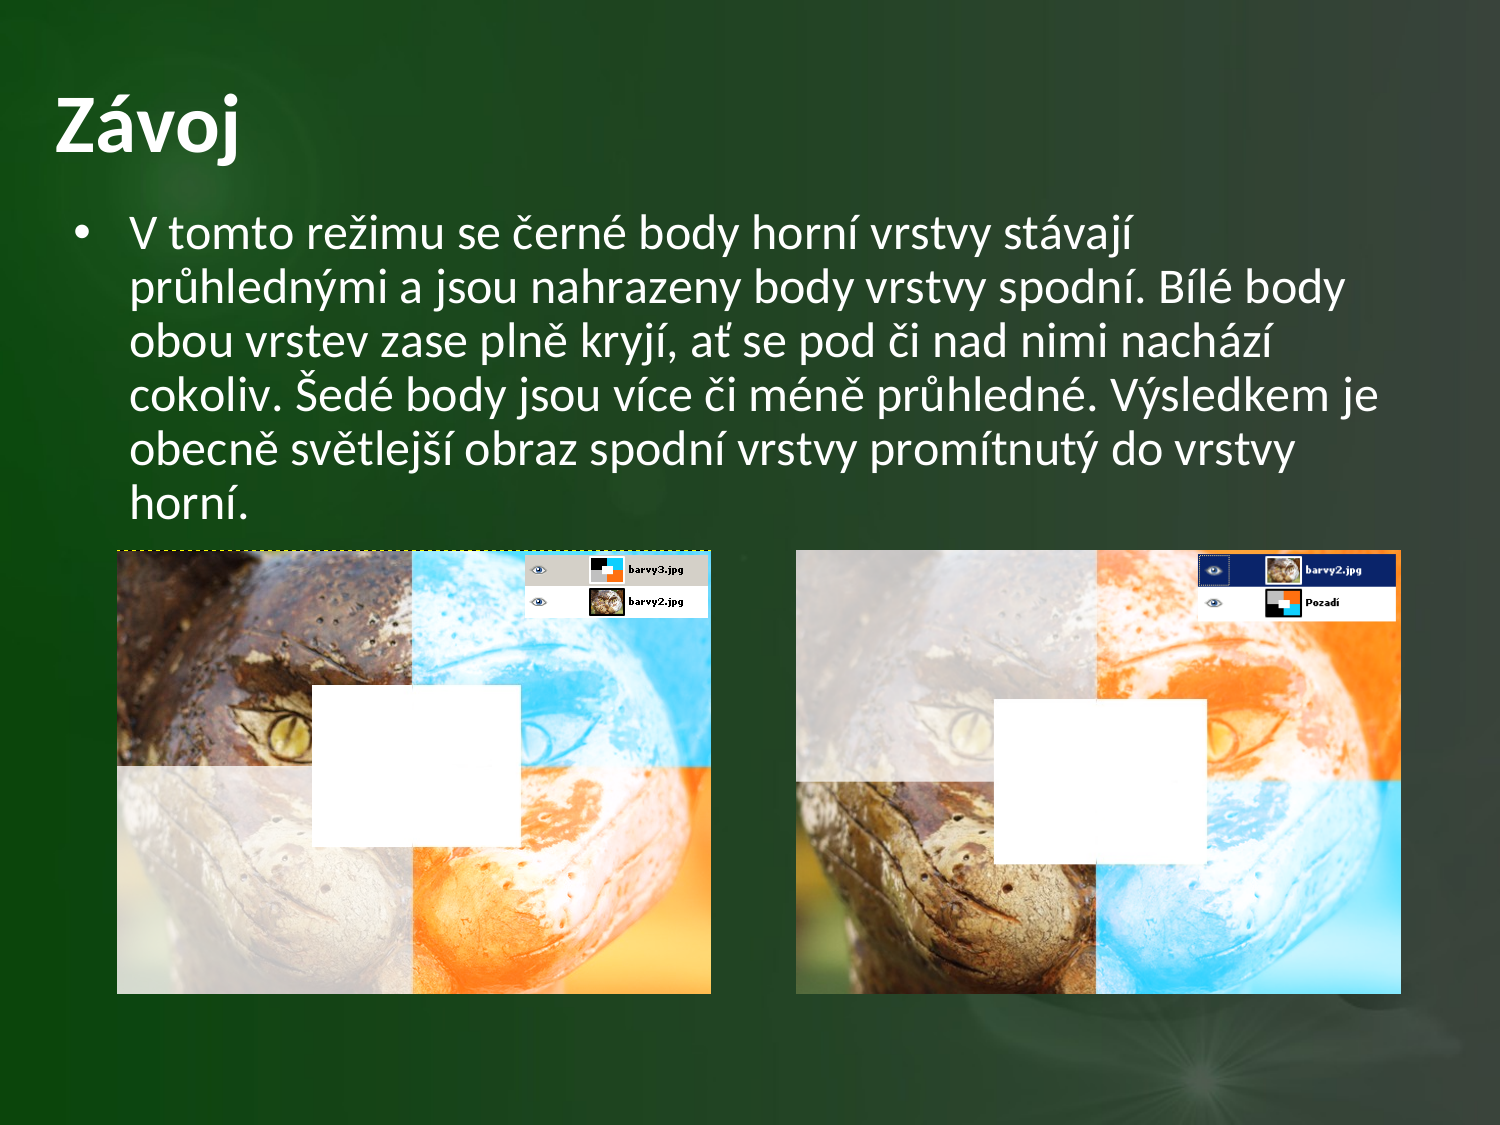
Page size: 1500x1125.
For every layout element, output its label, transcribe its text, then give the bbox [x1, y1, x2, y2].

text_box Závoj [41, 42, 557, 196]
picture [0, 0, 1500, 1125]
text_box V tomto režimu se černé body horní vrstvy stávají průhlednými a jsou nahrazeny body vrstvy spodní. Bílé body obou vrstev zase plně kryjí, ať se pod či nad nimi nachází cokoliv. Šedé body jsou více či méně průhledné. Výsledkem je obecně světlejší obraz spodní vrstvy promítnutý do vrstvy horní. [58, 199, 1418, 540]
